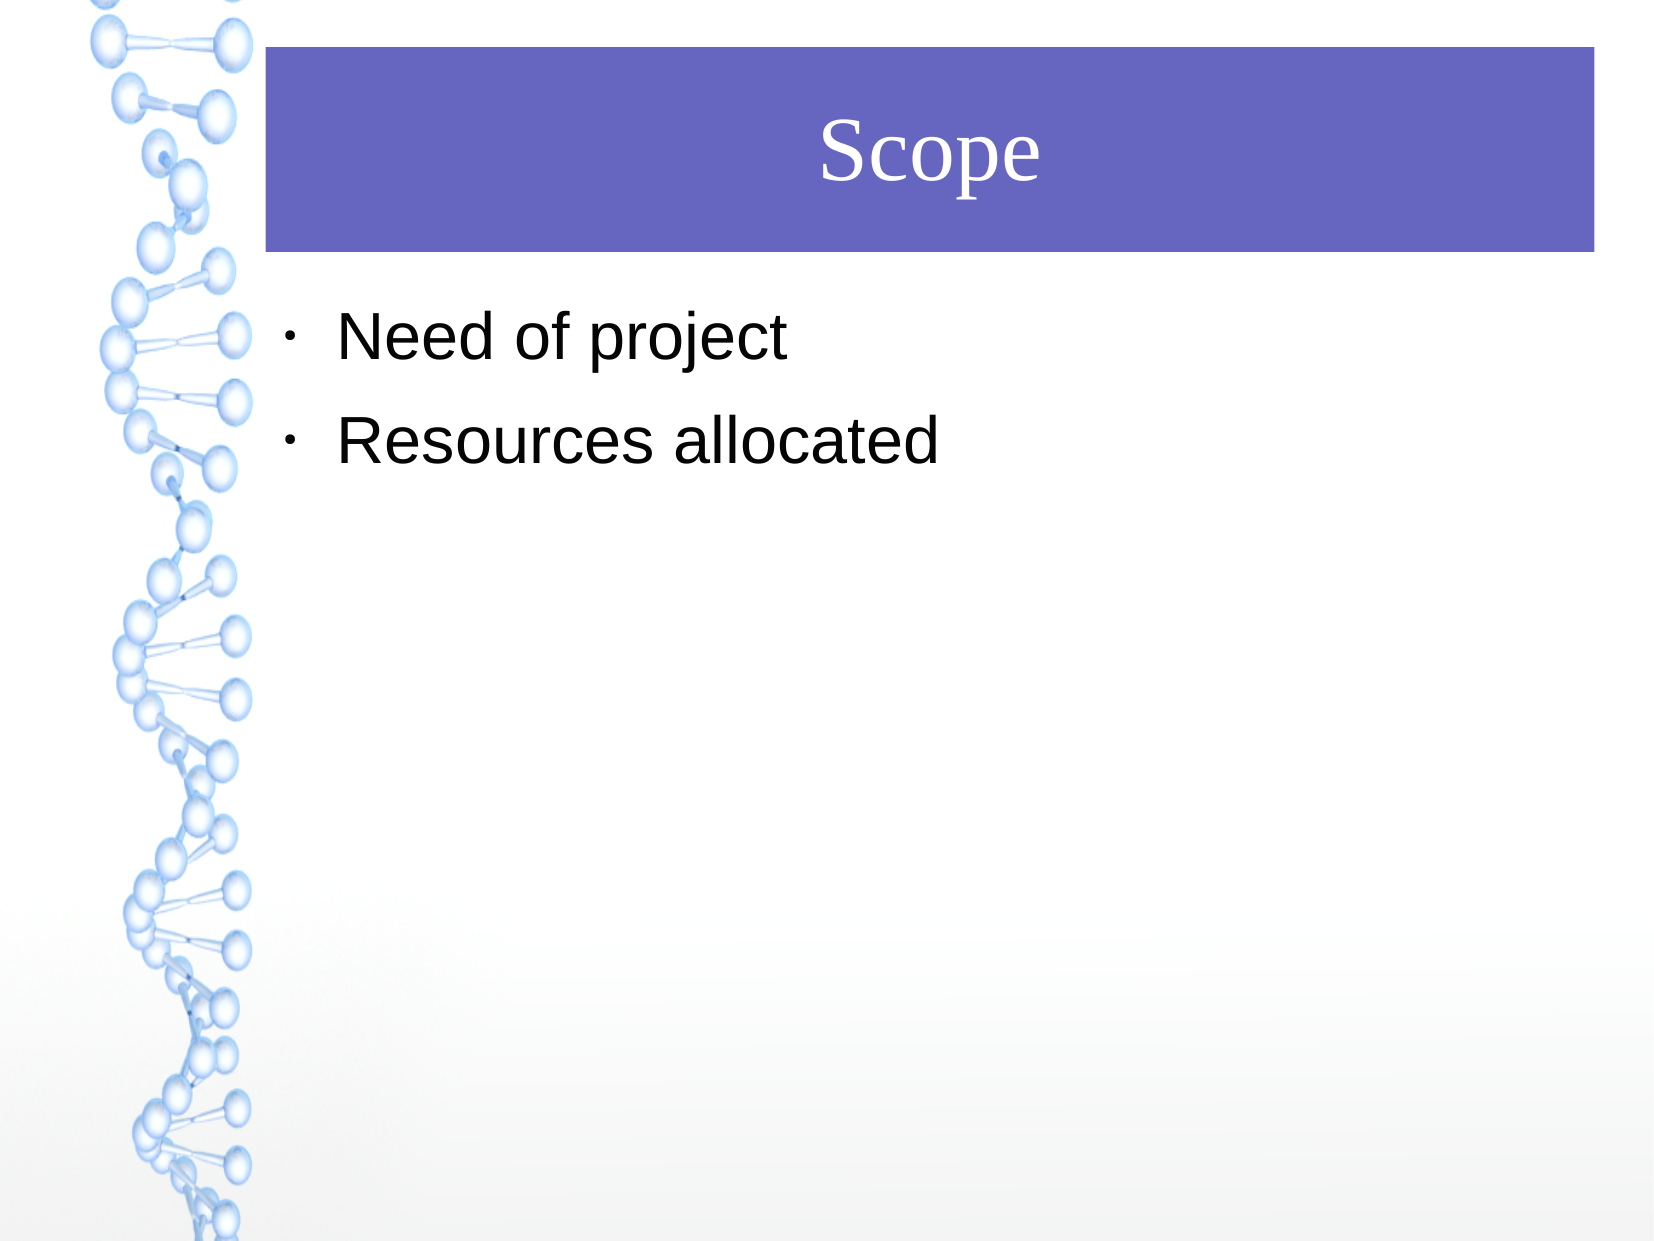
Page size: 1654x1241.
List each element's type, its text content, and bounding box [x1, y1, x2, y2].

list Need of project Resources allocated [265, 299, 1595, 626]
picture [0, 0, 1654, 1241]
title Scope [265, 47, 1595, 252]
